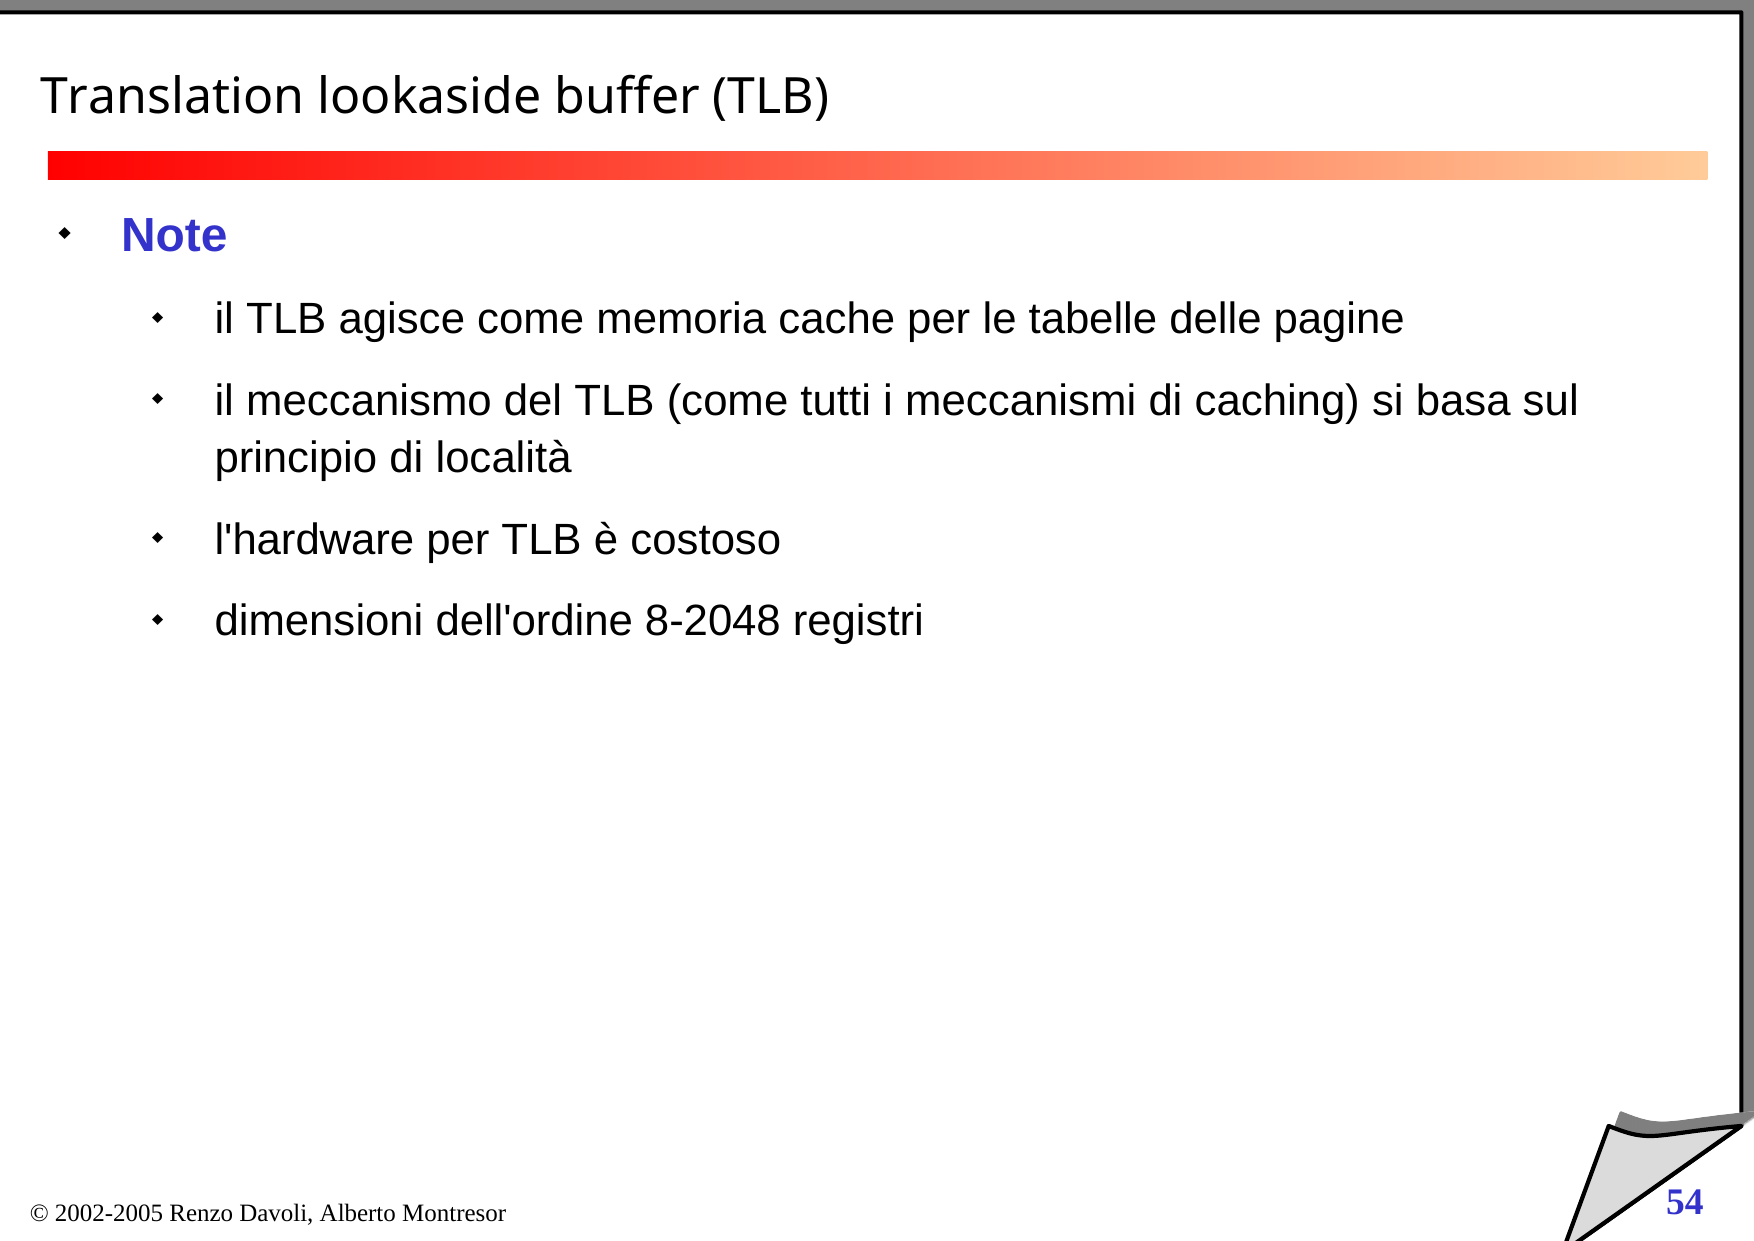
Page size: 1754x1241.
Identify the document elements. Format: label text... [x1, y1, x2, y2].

title Translation lookaside buffer (TLB) [40, 49, 1714, 144]
list Note il TLB agisce come memoria cache per le tabelle delle pagine il meccanismo del TLB (come tutti i meccanismi di caching) si basa sul principio di località l'hardware per TLB è costoso dimensioni dell'ordine 8-2048 registri [58, 206, 1696, 815]
text_box MMU [750, 152, 754, 179]
